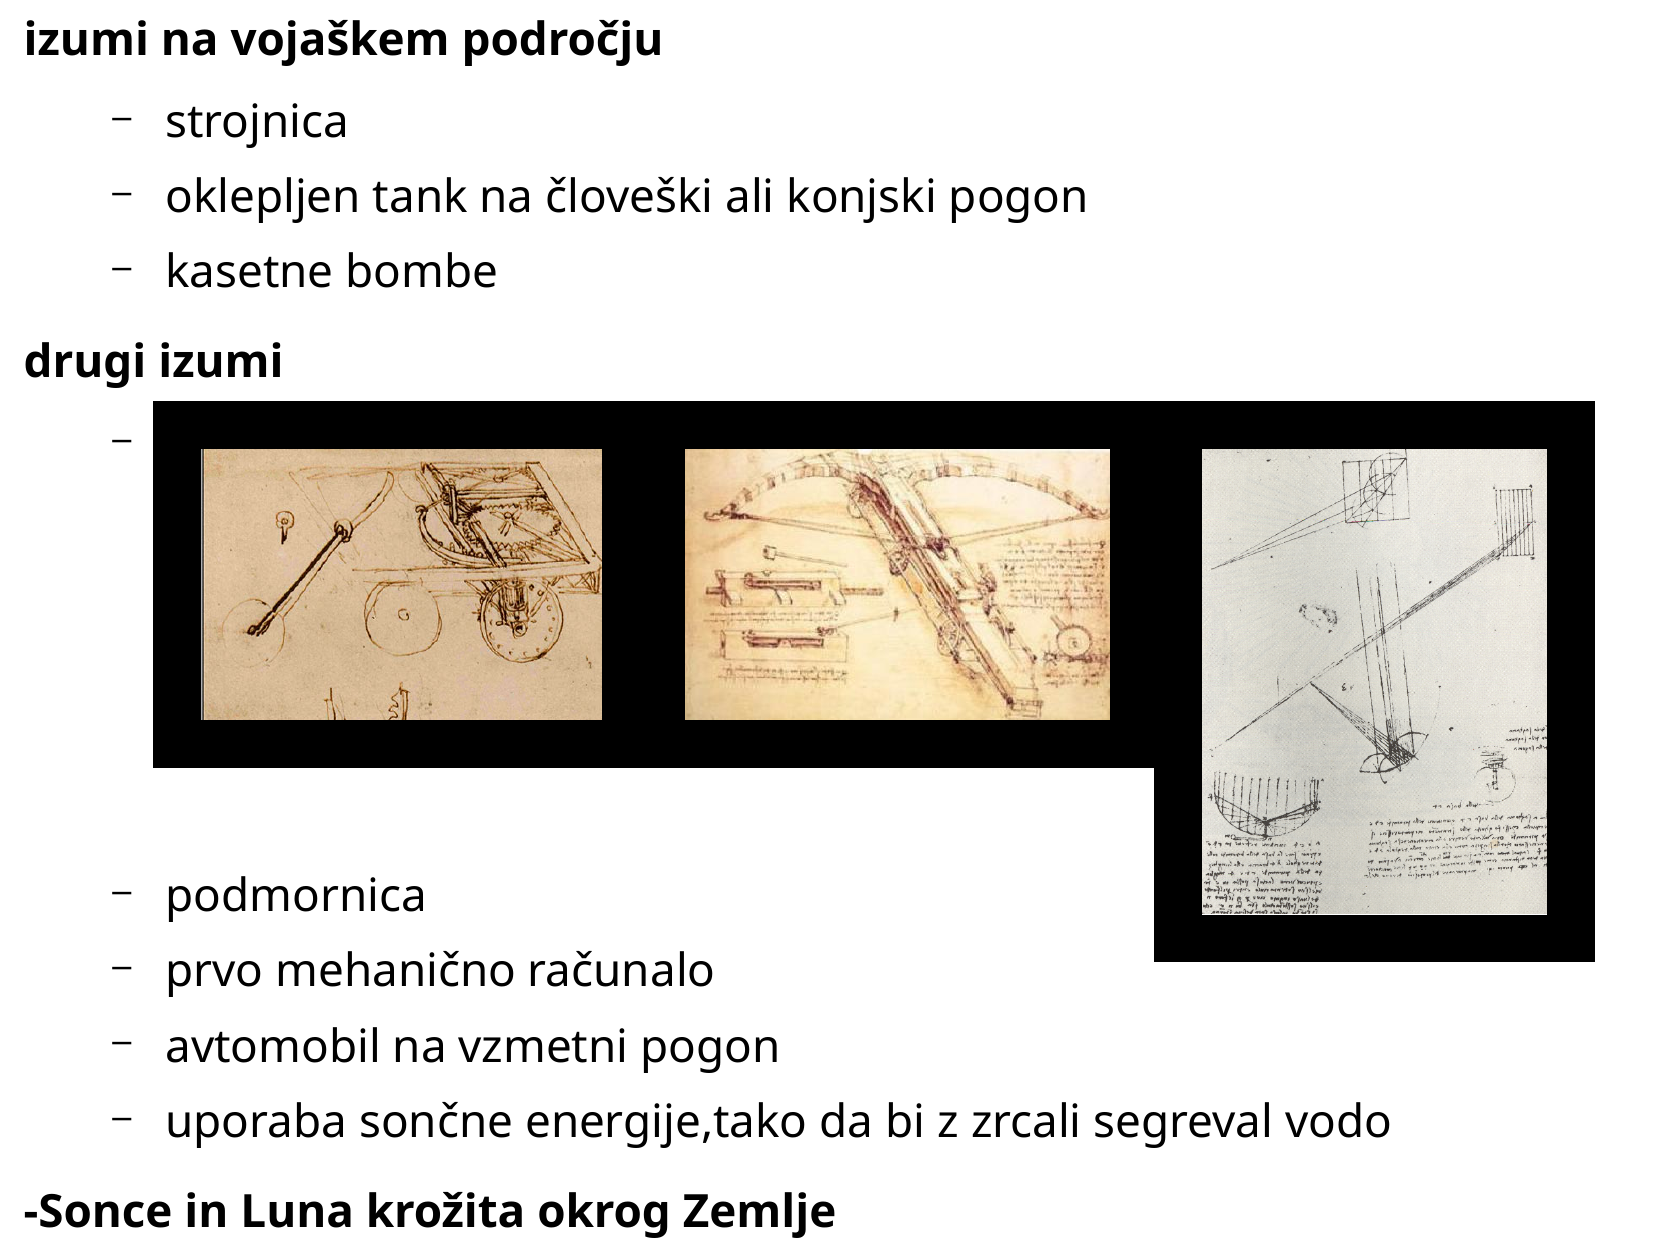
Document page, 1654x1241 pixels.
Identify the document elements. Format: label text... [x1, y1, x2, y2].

picture [685, 448, 1111, 721]
picture [200, 448, 603, 721]
picture [1201, 448, 1548, 915]
list izumi na vojaškem področju strojnica oklepljen tank na človeški ali konjski pogon kasetne bombe drugi izumi kroglični ležaj podmornica prvo mehanično računalo avtomobil na vzmetni pogon uporaba sončne energije,tako da bi z zrcali segreval vodo -Sonce in Luna krožita okrog Zemlje -Luna odbija Sončno svetlobo zato ker je prekrita z vodo [23, 11, 1512, 1211]
